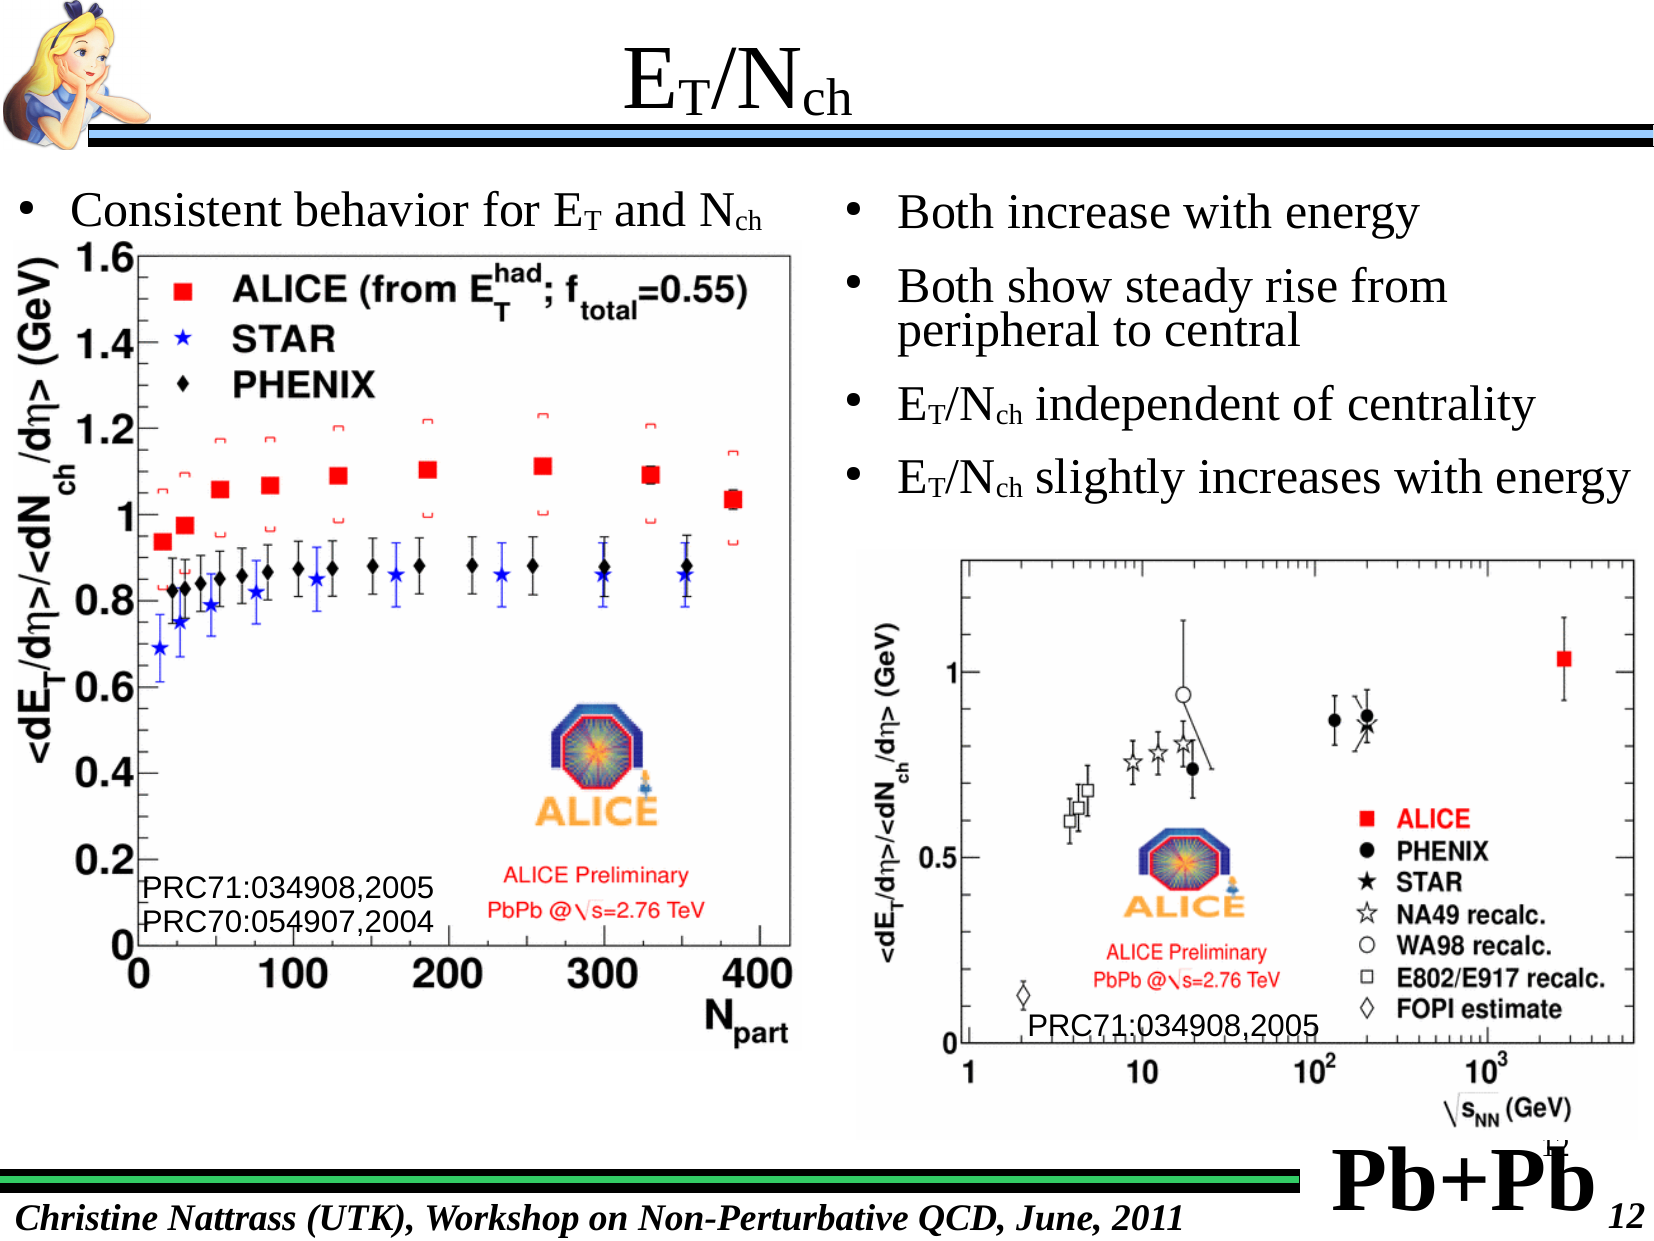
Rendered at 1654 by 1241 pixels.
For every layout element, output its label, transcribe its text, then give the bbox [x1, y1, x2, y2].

picture [856, 549, 1638, 1140]
title ET/Nch [0, 8, 1482, 147]
picture [3, 0, 151, 8]
text_box Pb+Pb [1312, 1121, 1613, 1238]
picture [13, 240, 802, 1051]
text_box PRC71:034908,2005 [1012, 1000, 1336, 1051]
text_box PRC71:034908,2005 PRC70:054907,2004 [127, 862, 451, 947]
list Consistent behavior for ET and Nch [0, 181, 1653, 275]
list Both increase with energy Both show steady rise from peripheral to central ET/Nch independent of centrality ET/Nch slightly increases with energy [826, 193, 1653, 650]
